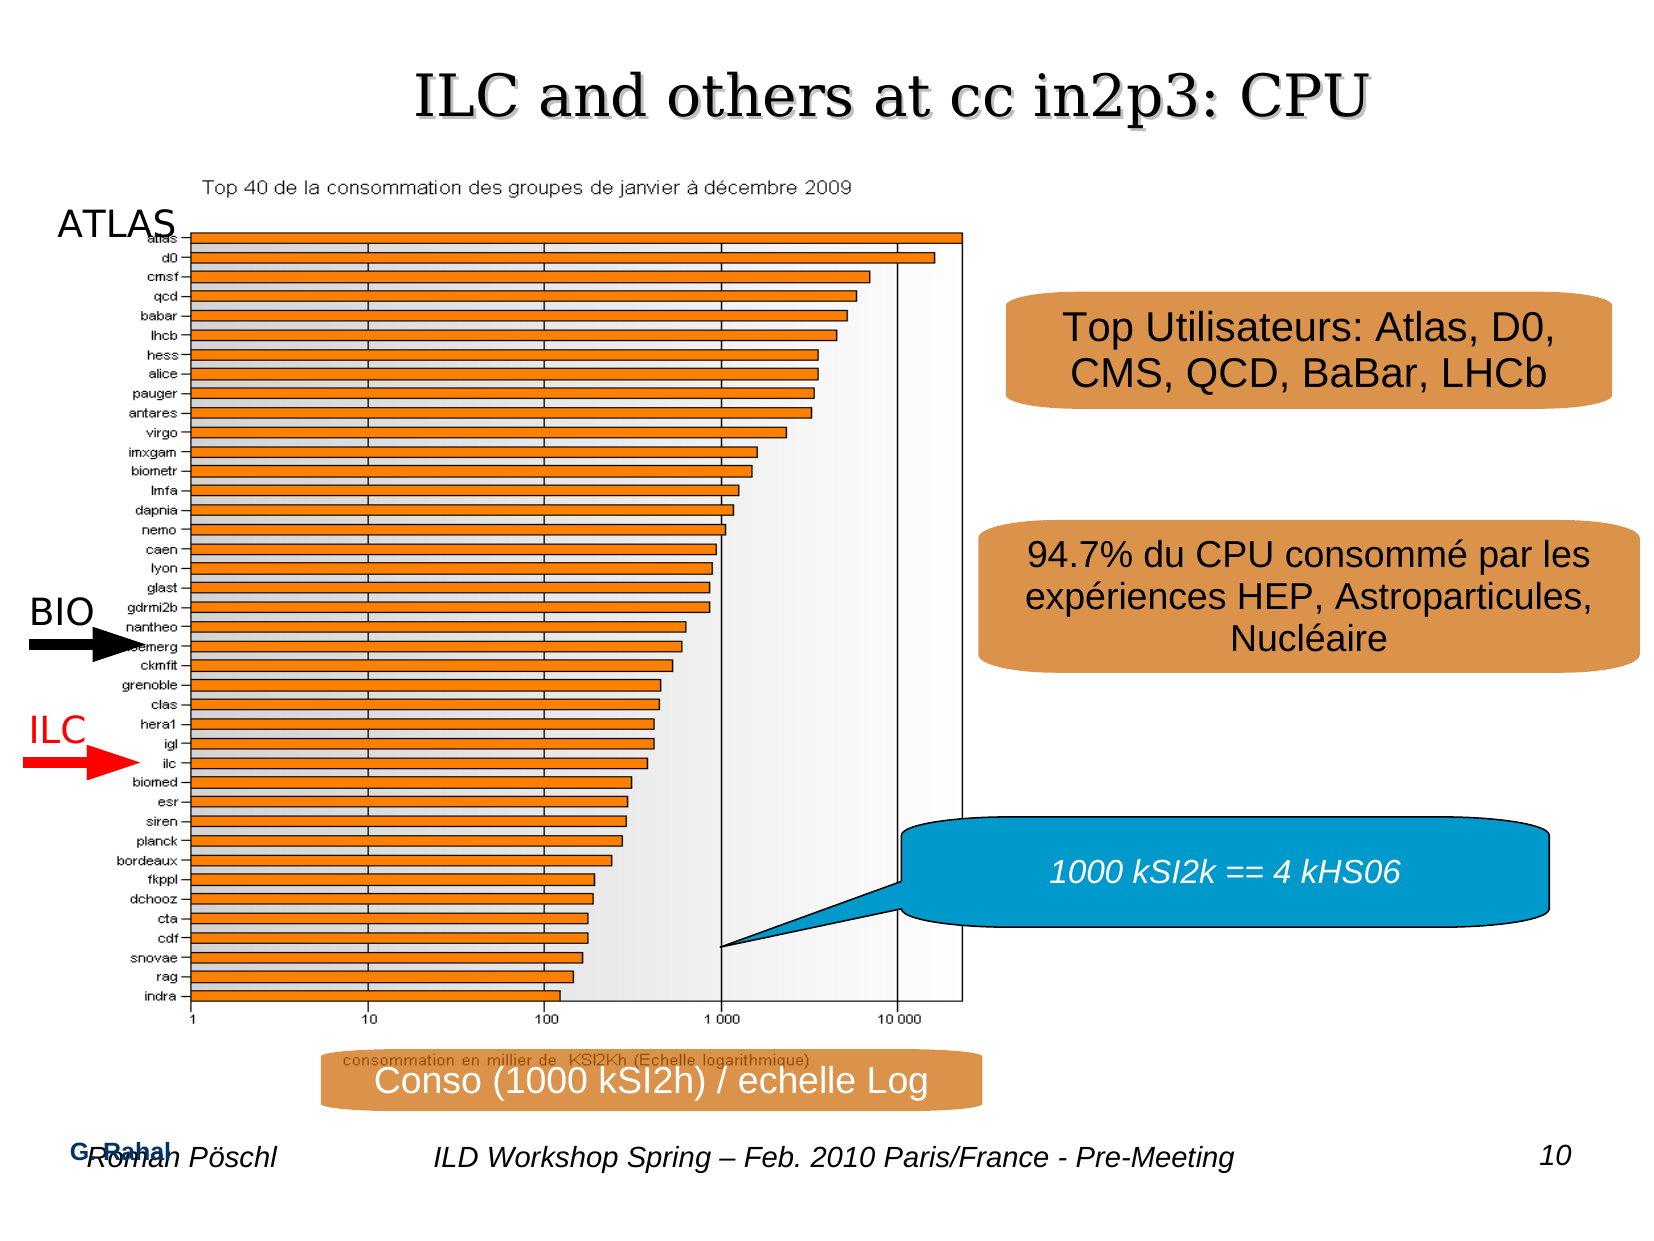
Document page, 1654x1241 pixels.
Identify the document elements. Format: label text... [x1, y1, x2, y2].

text_box BIO [28, 590, 94, 635]
text_box ILC [28, 708, 86, 753]
picture [66, 753, 86, 757]
text_box 18/1/2010 [1116, 1157, 1461, 1241]
text_box G. Rahal [55, 1129, 579, 1241]
picture [66, 148, 991, 1099]
text_box ATLAS [57, 202, 174, 247]
title ILC and others at cc in2p3: CPU [179, 55, 1607, 145]
text_box Conso (1000 kSI2h) / echelle Log [320, 1049, 983, 1112]
text_box Top Utilisateurs: Atlas, D0, CMS, QCD, BaBar, LHCb [1005, 291, 1613, 409]
text_box 1000 kSI2k == 4 kHS06 [720, 816, 1550, 948]
text_box 94.7% du CPU consommé par les expériences HEP, Astroparticules, Nucléaire [978, 519, 1640, 673]
text_box <number> [1488, 1157, 1613, 1241]
picture [66, 635, 92, 639]
